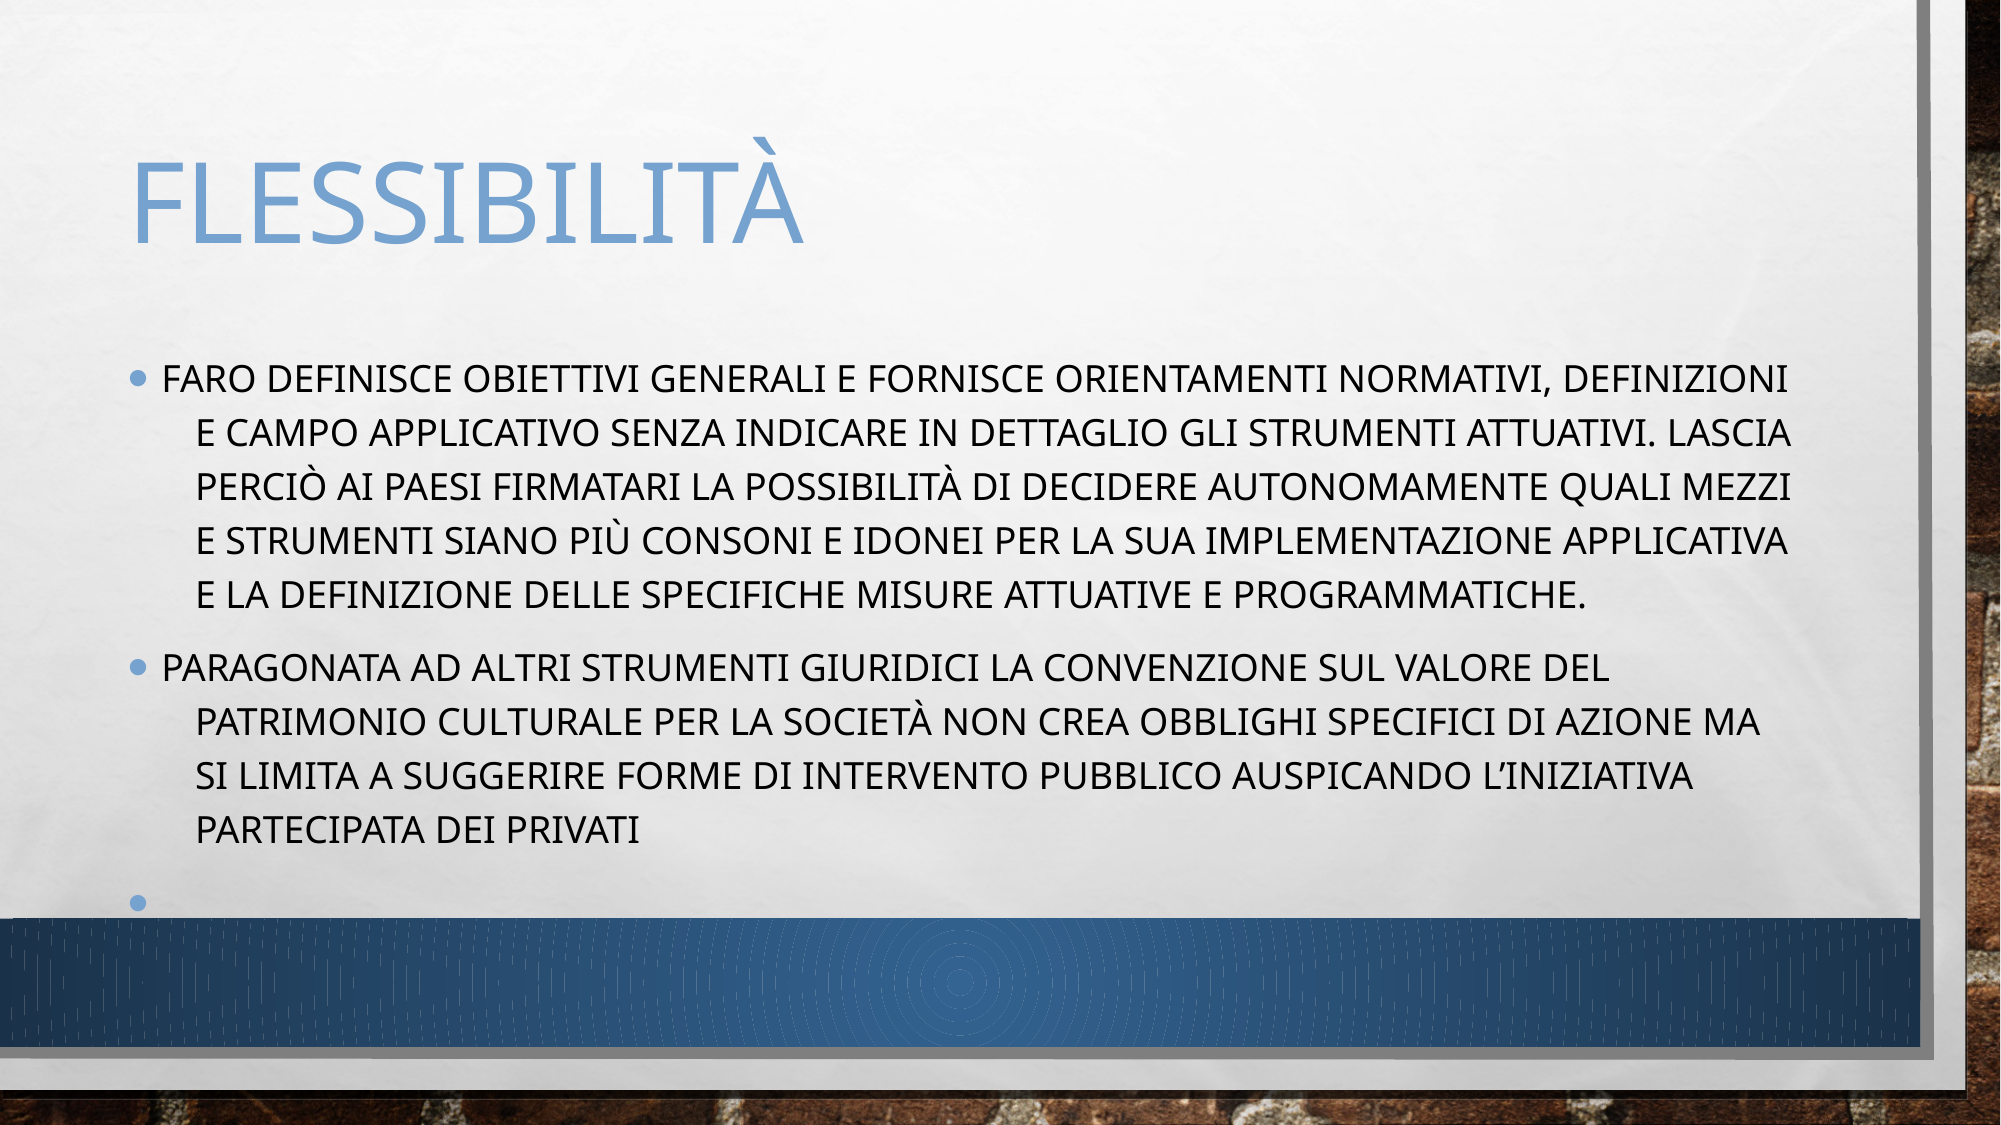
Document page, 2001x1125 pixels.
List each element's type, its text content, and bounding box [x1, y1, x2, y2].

title flessibilità [112, 112, 1819, 302]
list Faro definisce obiettivi generali e fornisce orientamenti normativi, definizioni e campo applicativo senza indicare in dettaglio gli strumenti attuativi. Lascia perciò ai Paesi firmatari la possibilità di decidere autonomamente quali mezzi e strumenti siano più consoni e idonei per la sua implementazione applicativa e la definizione delle specifiche misure attuative e programmatiche. Paragonata ad altri strumenti giuridici la Convenzione sul valore del patrimonio culturale per la società non crea obblighi specifici di azione ma si limita a suggerire forme di intervento pubblico auspicando l’iniziativa partecipata dei privati [112, 338, 1818, 882]
